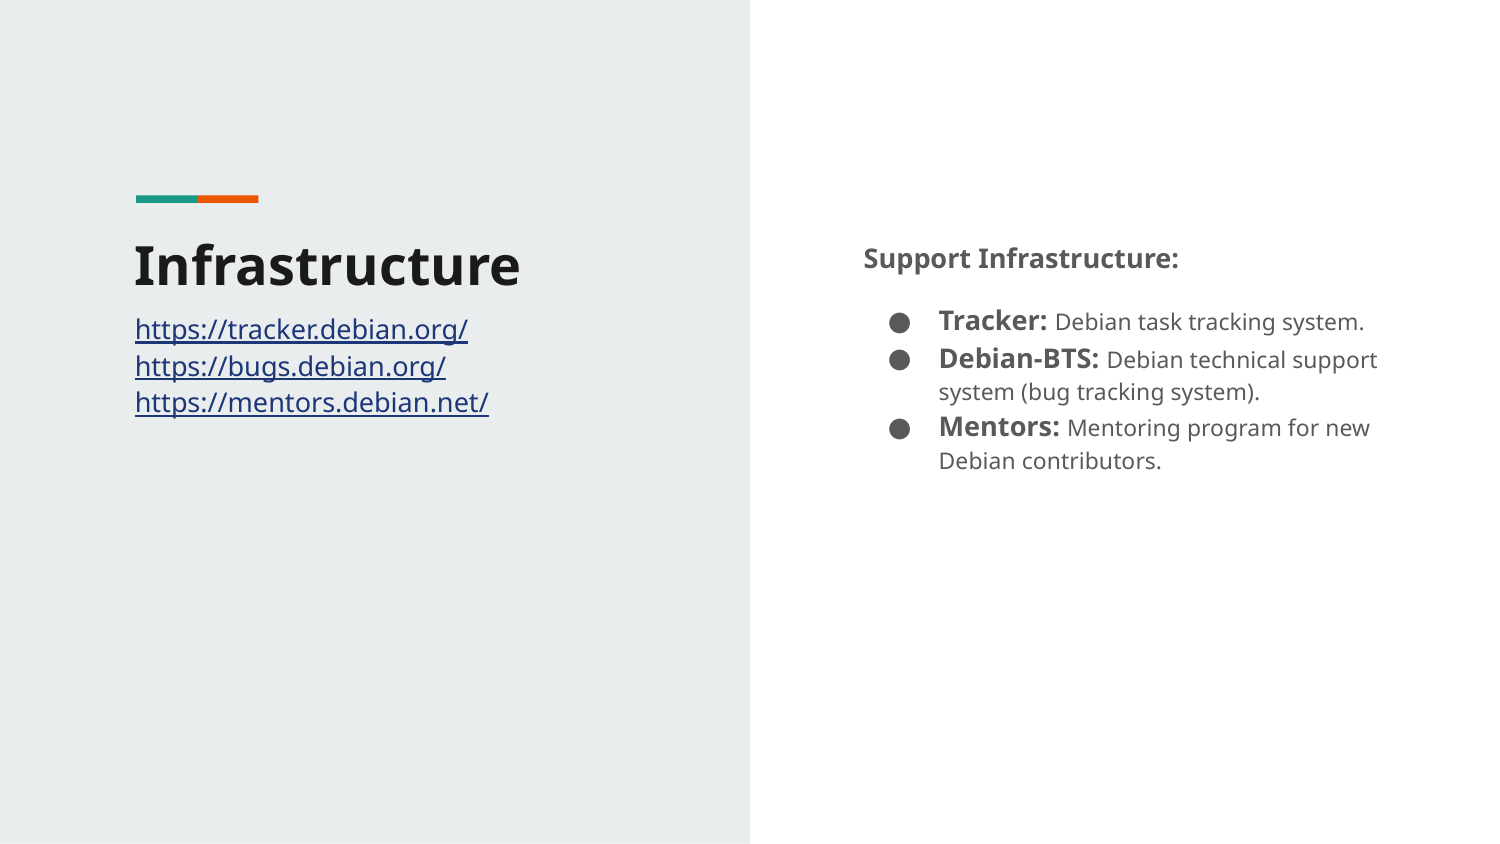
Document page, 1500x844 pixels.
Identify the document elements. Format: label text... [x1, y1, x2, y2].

list Support Infrastructure: Tracker: Debian task tracking system. Debian-BTS: Debian technical support system (bug tracking system). Mentors: Mentoring program for new Debian contributors. [848, 221, 1403, 719]
title Infrastructure [119, 216, 662, 297]
subtitle https://tracker.debian.org/ https://bugs.debian.org/ https://mentors.debian.net/ [119, 297, 662, 616]
